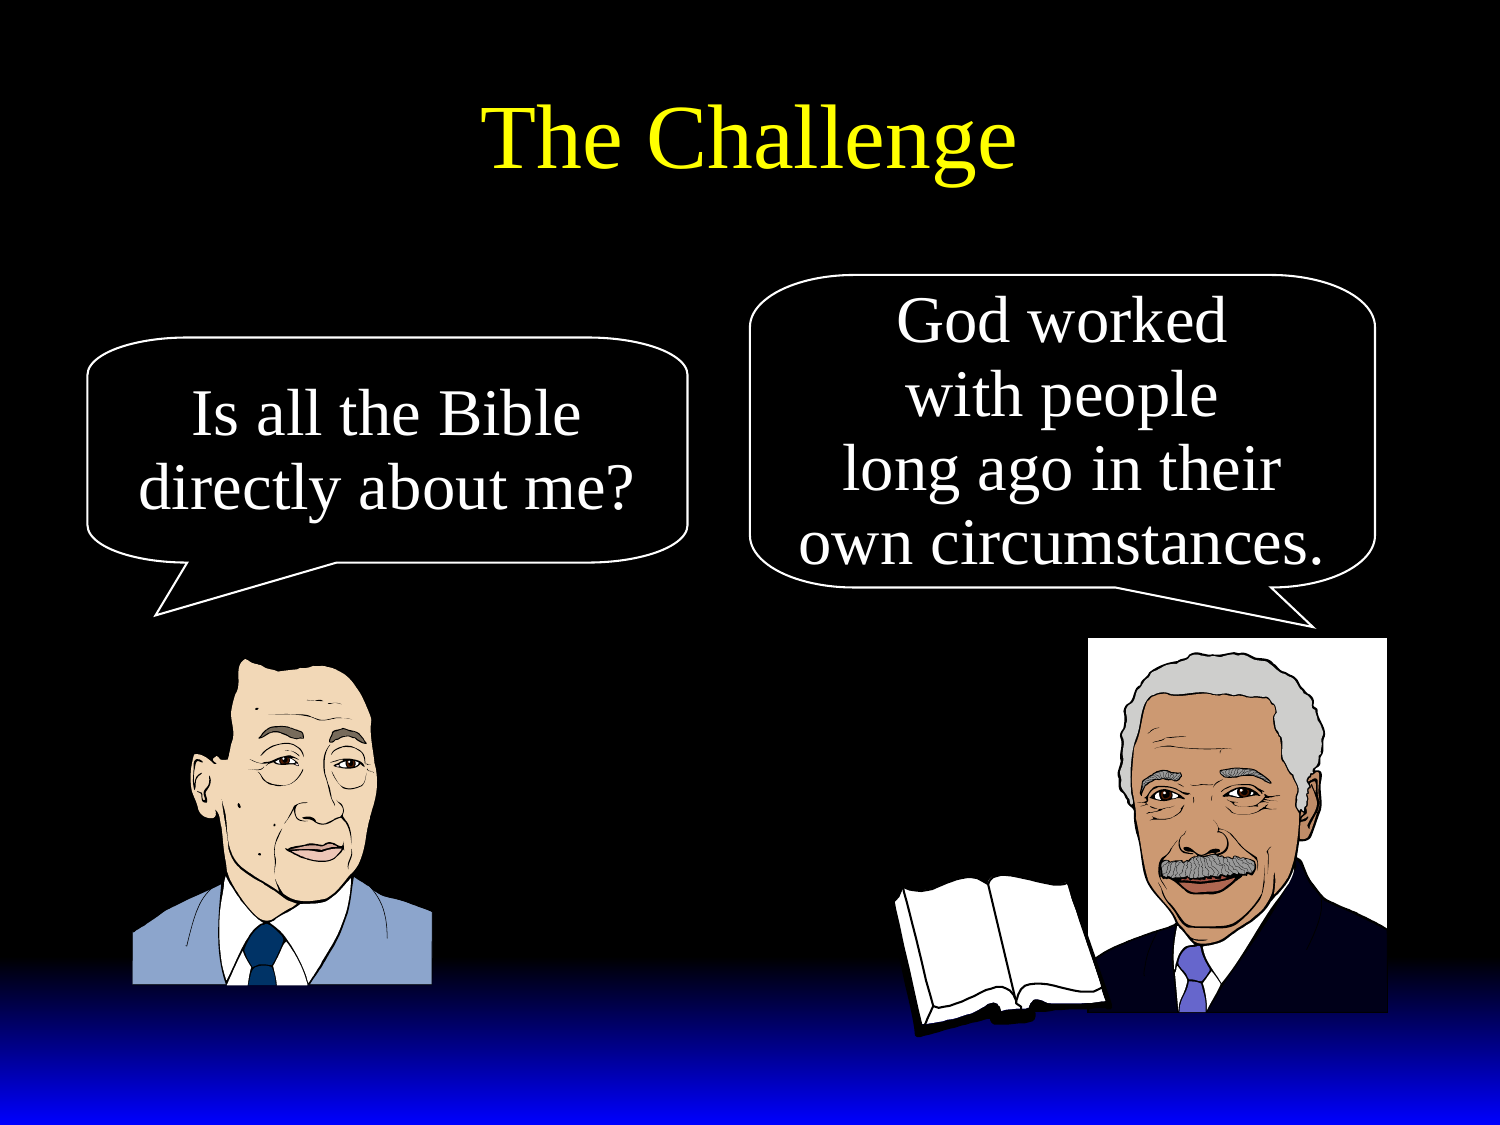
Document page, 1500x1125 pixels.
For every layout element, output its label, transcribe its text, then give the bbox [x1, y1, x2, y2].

text_box [887, 893, 1113, 1038]
text_box [896, 893, 931, 1023]
text_box Is all the Bible directly about me? [87, 337, 688, 616]
text_box God worked with people long ago in their own circumstances. [749, 274, 1375, 628]
text_box [990, 876, 1106, 1010]
picture [1087, 651, 1388, 1013]
text_box [926, 988, 1020, 1026]
text_box [1087, 637, 1388, 651]
picture [132, 637, 433, 986]
text_box [905, 879, 1011, 1006]
title The Challenge [112, 37, 1388, 238]
